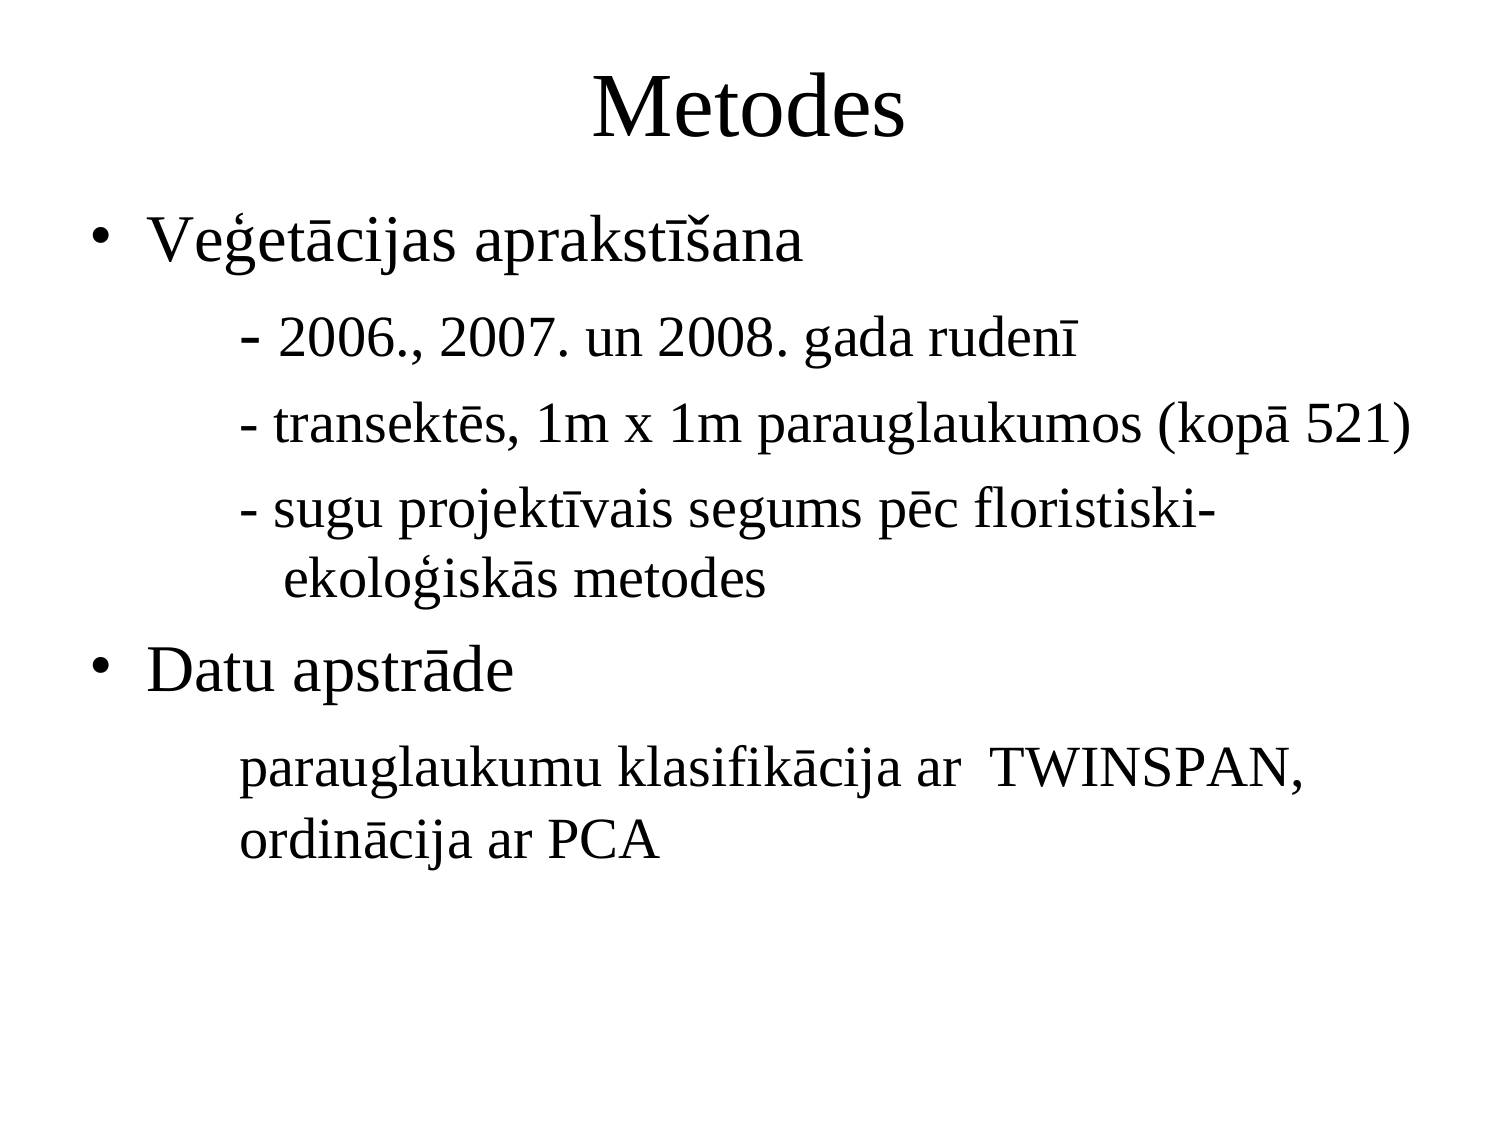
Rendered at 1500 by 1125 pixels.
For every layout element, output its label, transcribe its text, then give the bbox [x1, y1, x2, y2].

title Metodes [112, 37, 1388, 163]
list Veģetācijas aprakstīšana - 2006., 2007. un 2008. gada rudenī - transektēs, 1m x 1m parauglaukumos (kopā 521) - sugu projektīvais segums pēc floristiski- ekoloģiskās metodes Datu apstrāde parauglaukumu klasifikācija ar TWINSPAN, ordinācija ar PCA [75, 187, 1438, 1026]
